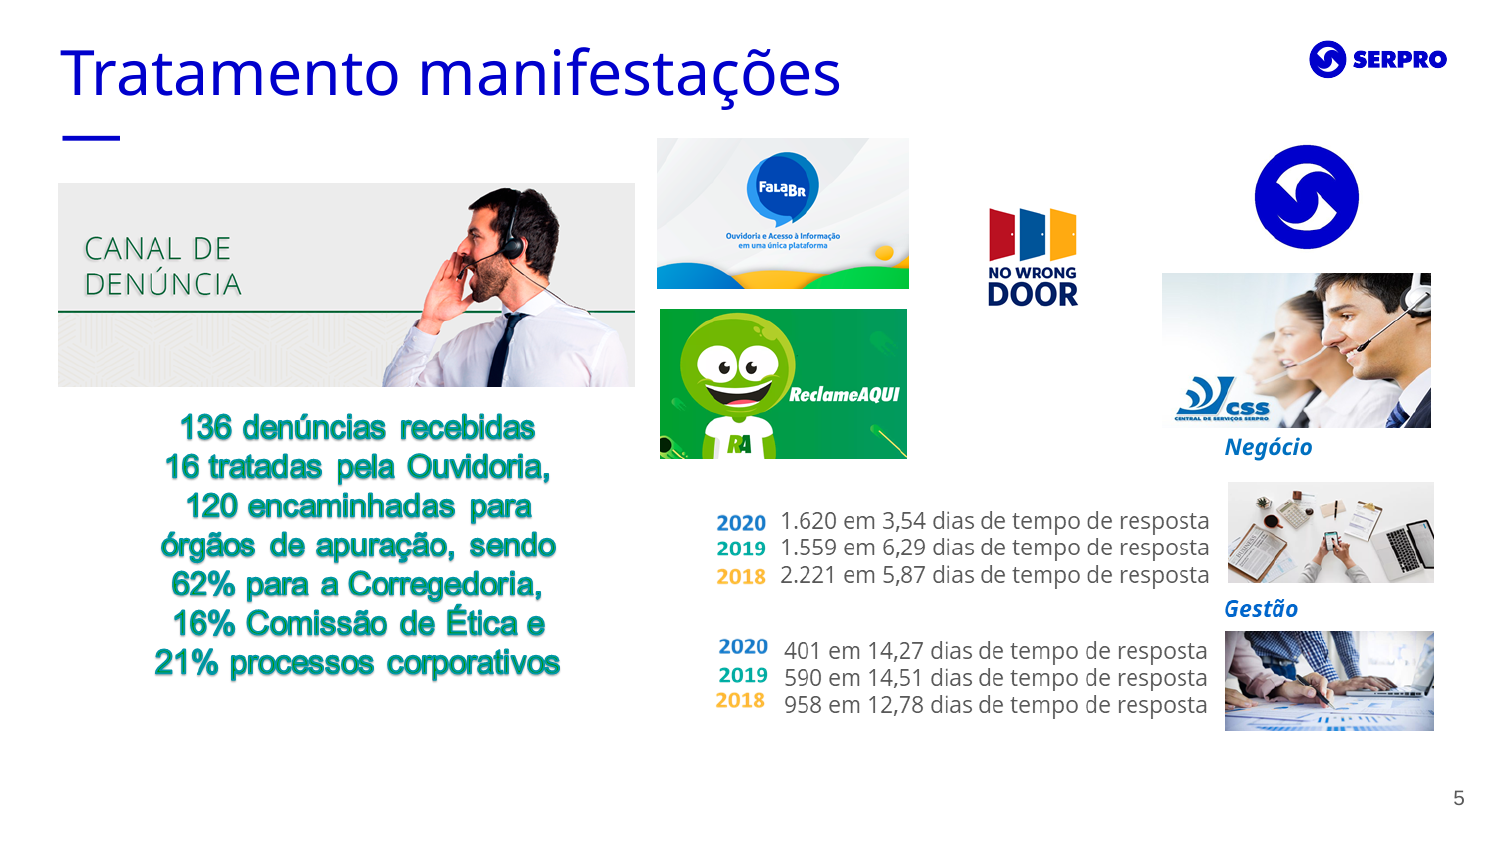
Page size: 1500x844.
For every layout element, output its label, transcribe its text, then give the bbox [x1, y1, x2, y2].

text_box Negócio [1209, 425, 1403, 468]
picture [58, 138, 1462, 732]
title Tratamento manifestações — [45, 32, 1191, 129]
picture [1306, 37, 1450, 82]
slide_number <número> [1389, 764, 1480, 830]
